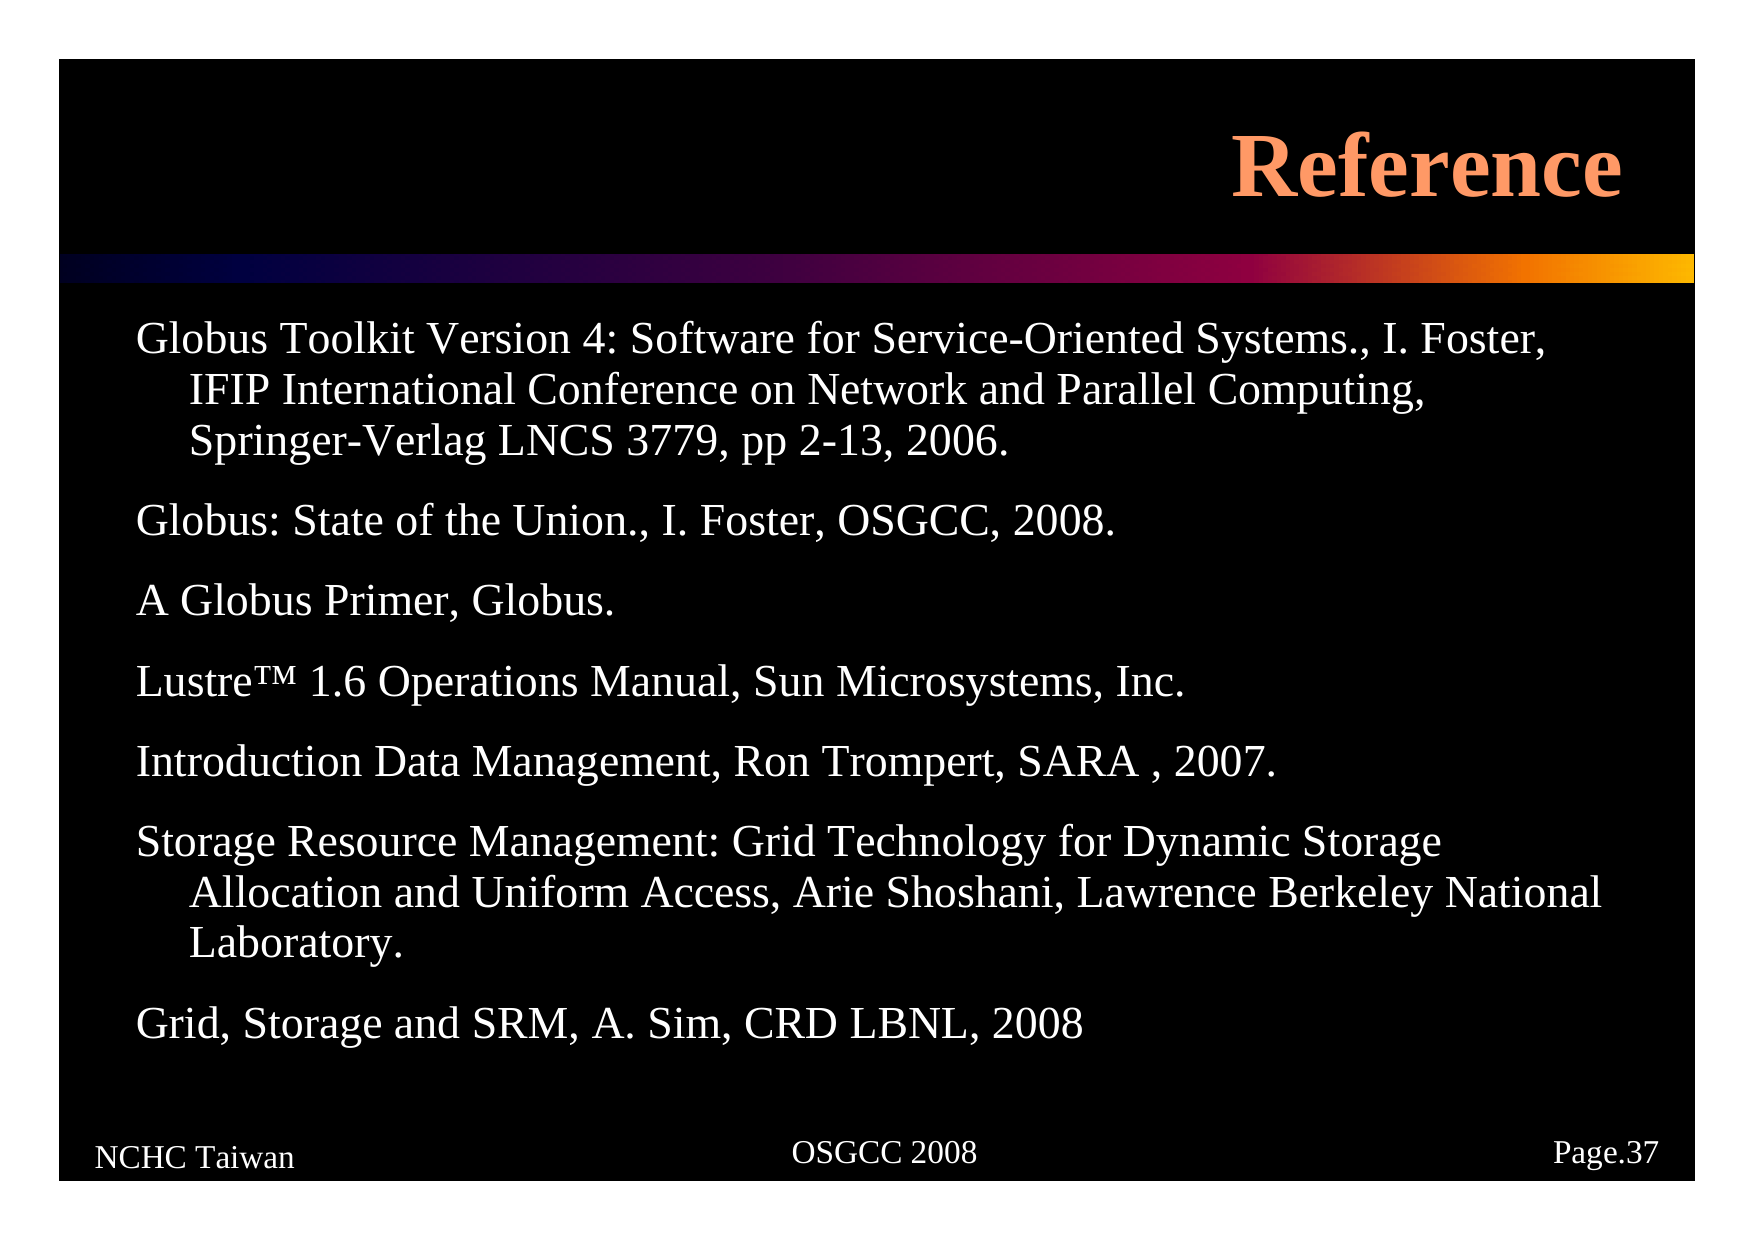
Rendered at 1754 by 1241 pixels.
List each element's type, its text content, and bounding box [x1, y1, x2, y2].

title Reference [118, 93, 1625, 238]
picture [60, 254, 1694, 283]
list Globus Toolkit Version 4: Software for Service-Oriented Systems., I. Foster, IFIP International Conference on Network and Parallel Computing, Springer-Verlag LNCS 3779, pp 2-13, 2006. Globus: State of the Union., I. Foster, OSGCC, 2008. A Globus Primer, Globus. Lustre™ 1.6 Operations Manual, Sun Microsystems, Inc. Introduction Data Management, Ron Trompert, SARA , 2007. Storage Resource Management: Grid Technology for Dynamic Storage Allocation and Uniform Access, Arie Shoshani, Lawrence Berkeley National Laboratory. Grid, Storage and SRM, A. Sim, CRD LBNL, 2008 [118, 312, 1610, 1101]
